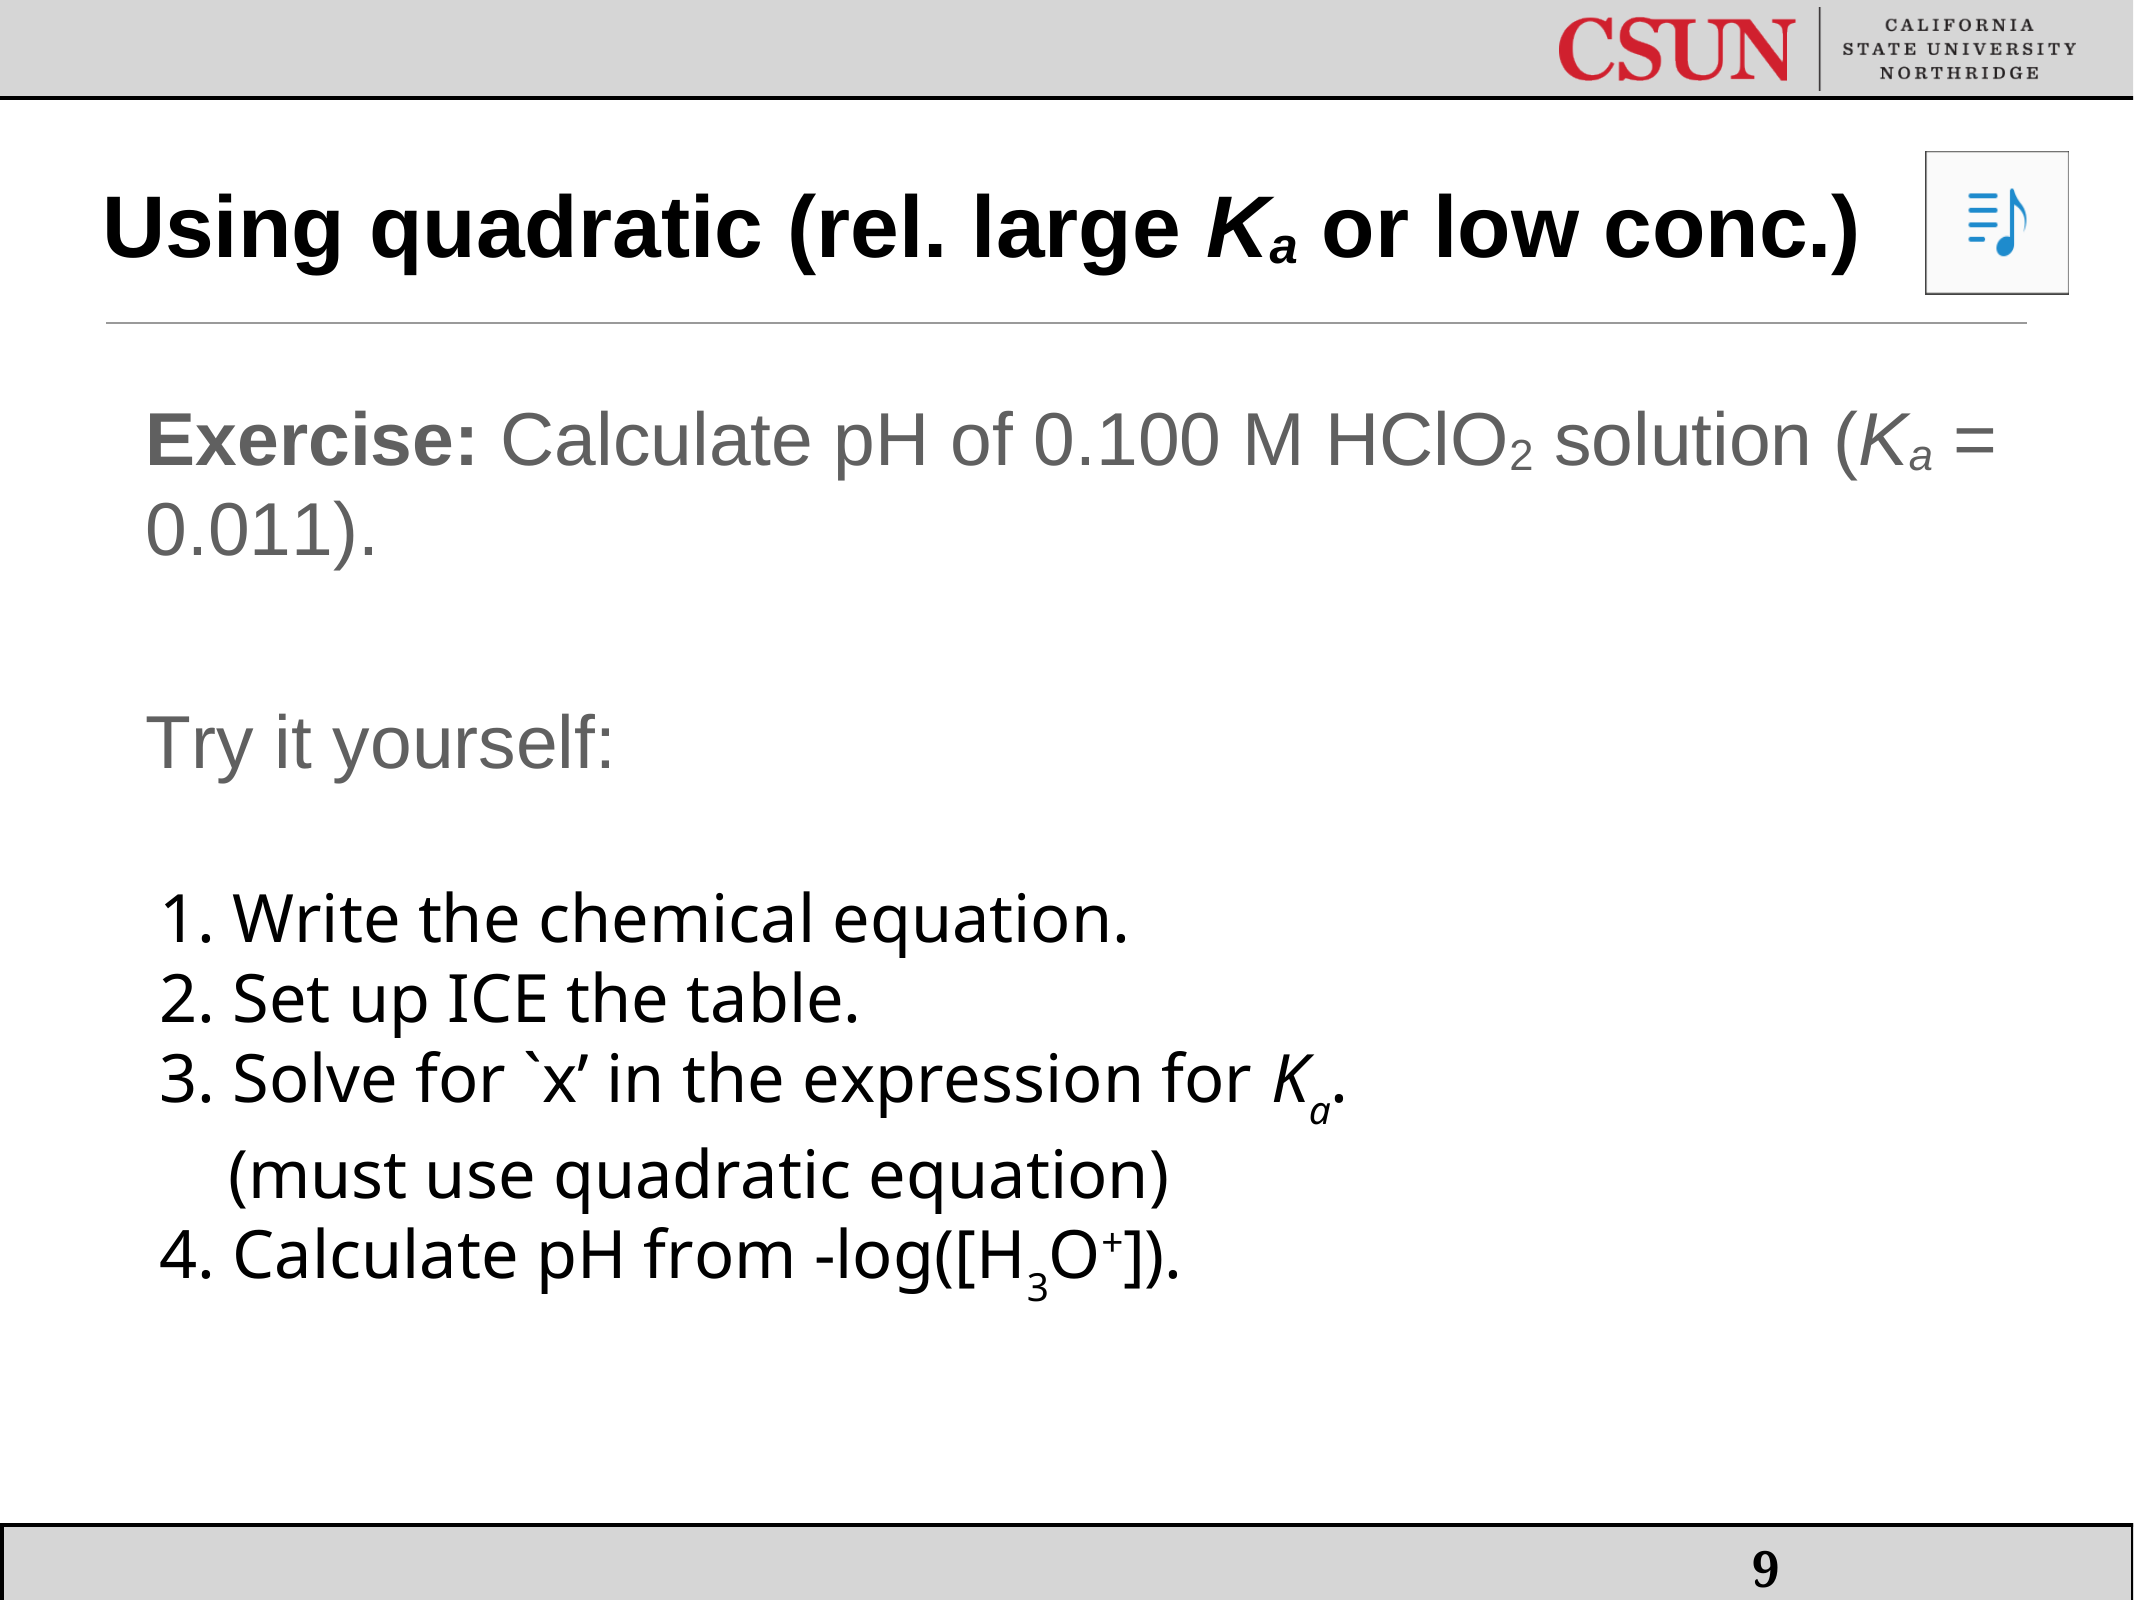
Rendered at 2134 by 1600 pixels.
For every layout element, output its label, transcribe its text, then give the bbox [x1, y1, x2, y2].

title Using quadratic (rel. large Ka or low conc.) [93, 104, 2040, 284]
picture [1559, 7, 2076, 91]
text_box 1. Write the chemical equation. 2. Set up ICE the table. 3. Solve for `x’ in the expression for Ka. (must use quadratic equation) 4. Calculate pH from -log([H3O+]). [144, 868, 1489, 1317]
list Exercise: Calculate pH of 0.100 M HClO2 solution (Ka = 0.011). Try it yourself: [93, 382, 2040, 798]
text_box [1924, 150, 2071, 296]
